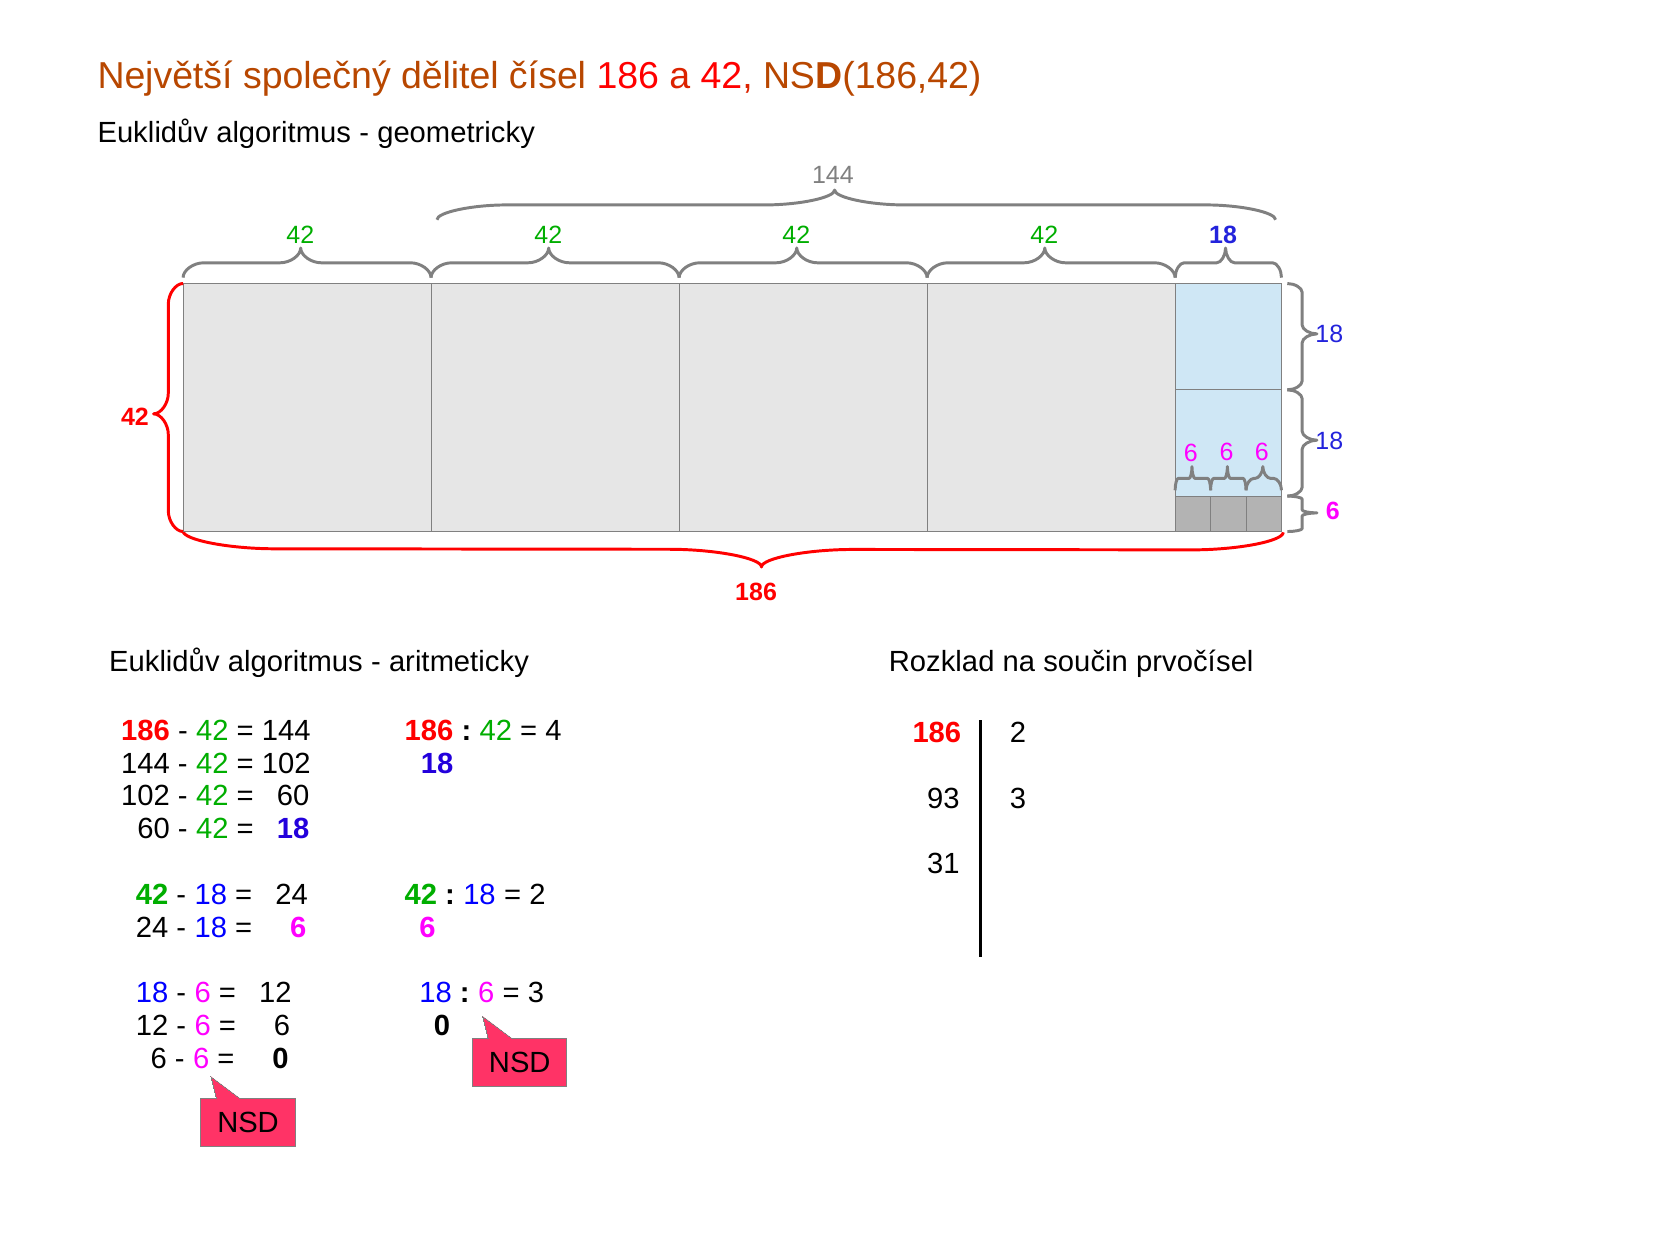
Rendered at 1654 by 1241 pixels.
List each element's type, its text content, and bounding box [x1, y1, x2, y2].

text_box x2 x3 31 [980, 708, 1063, 957]
text_box NSD [200, 1076, 296, 1147]
text_box [1195, 474, 1224, 478]
text_box 6 [1240, 430, 1284, 474]
text_box 42 [271, 213, 330, 257]
text_box [1231, 474, 1258, 480]
text_box 42 [1015, 213, 1074, 257]
text_box Euklidův algoritmus - geometricky [82, 108, 1146, 166]
text_box 186 - 42 = 144 144 - 42 = 102 102 - 42 = x60 060 - 42 = x18 x42 - 18 = x24 x24 - 18 = xx6 x18 - 6 = x12 x12 - 6 = xx6 xx6 - 6 = xx0 [106, 706, 355, 1086]
text_box 186 : 42 = 4 x18 x 42 : 18 = 2 x6 x18 : 6 = 3 xx0 [389, 706, 638, 1055]
text_box 6 [1169, 431, 1204, 474]
text_box 42 [106, 395, 164, 439]
text_box [1268, 474, 1282, 482]
text_box Největší společný dělitel čísel 186 a 42, NSD(186,42) [82, 47, 1595, 142]
text_box NSD [472, 1016, 567, 1087]
text_box 18 [1194, 213, 1252, 258]
text_box 18 [1300, 418, 1359, 462]
text_box Euklidův algoritmus - aritmeticky [94, 637, 615, 695]
text_box 186 x93 x31 xx1 [897, 708, 980, 955]
text_box Rozklad na součin prvočísel [874, 637, 1394, 695]
text_box 6 [1204, 430, 1240, 474]
text_box 42 [519, 213, 578, 257]
text_box 144 [797, 153, 869, 197]
text_box 42 [767, 213, 826, 257]
text_box [183, 283, 1282, 532]
text_box 6 [1311, 488, 1355, 533]
text_box 18 [1300, 312, 1359, 356]
text_box 186 [720, 570, 793, 614]
